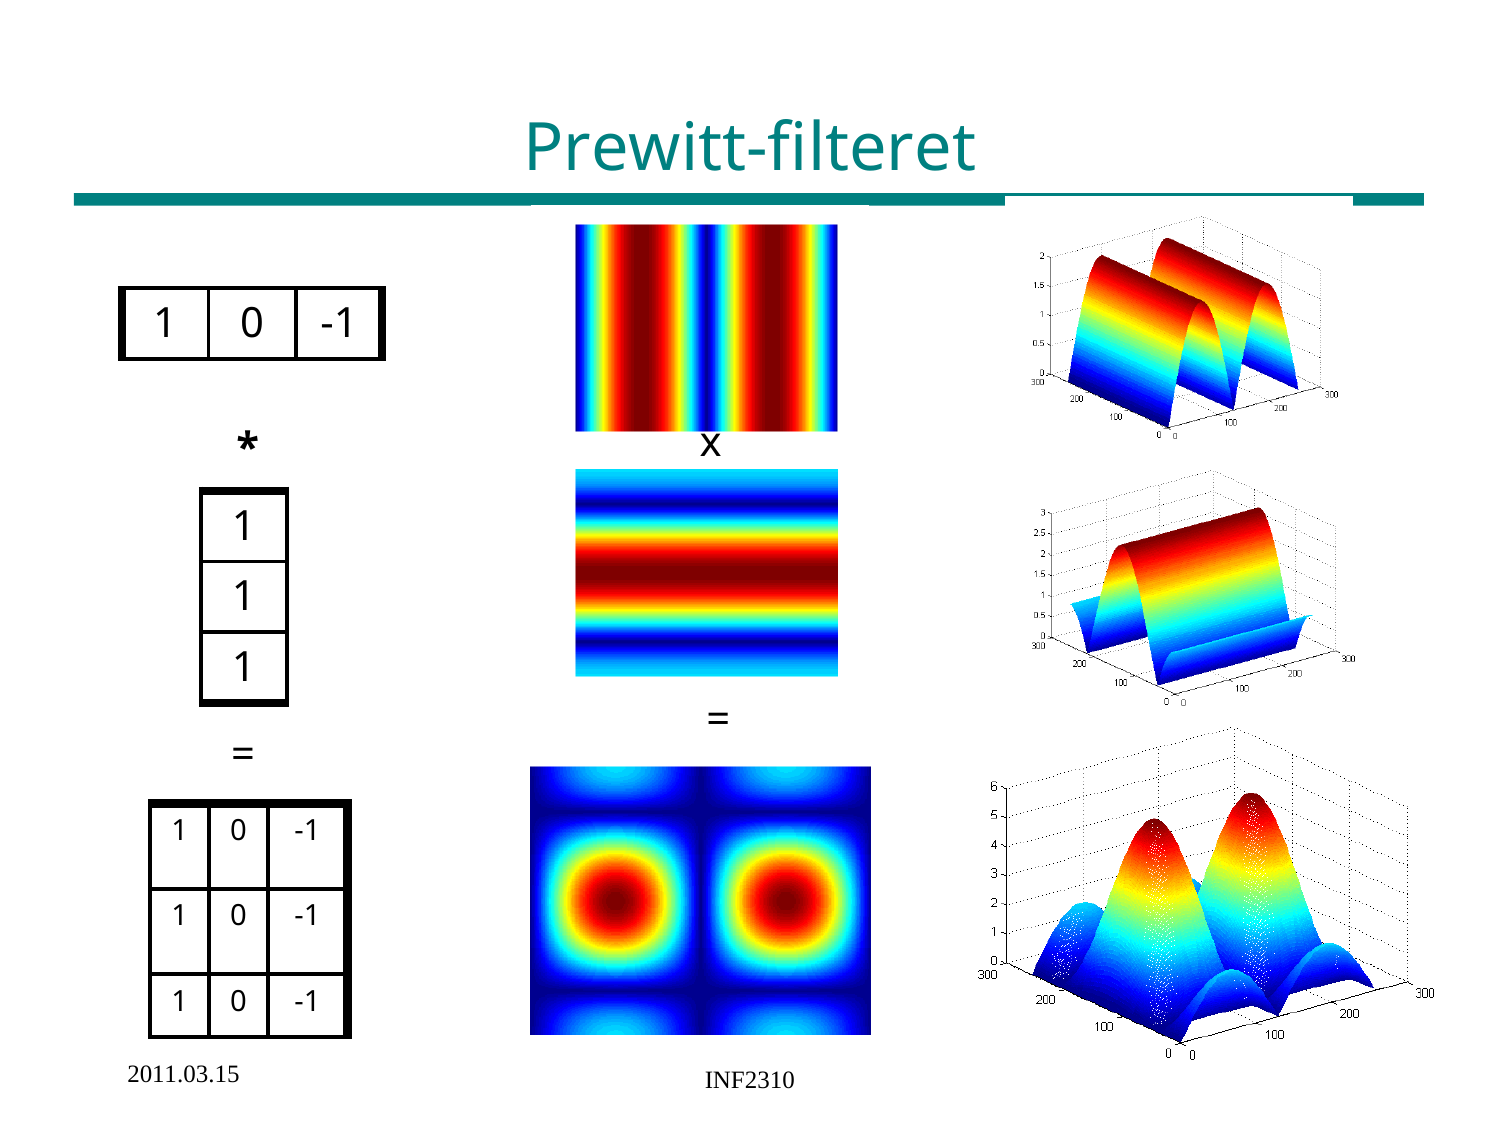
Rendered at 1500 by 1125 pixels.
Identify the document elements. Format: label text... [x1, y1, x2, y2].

table_header -1 [270, 808, 343, 887]
table_header 1 [126, 290, 207, 357]
table_cell 1 [152, 891, 207, 972]
table_cell -1 [270, 891, 343, 972]
table_header 1 [152, 808, 207, 887]
text_box = [141, 719, 270, 786]
table_cell 1 [203, 634, 285, 699]
picture [472, 741, 912, 1071]
table_cell 1 [152, 976, 207, 1035]
table_header 0 [210, 290, 294, 357]
text_box = [616, 684, 746, 750]
table_cell 1 [203, 563, 285, 630]
table_cell 0 [211, 976, 266, 1035]
table_header 1 [203, 495, 285, 560]
title Prewitt-filteret [112, 62, 1388, 226]
text_box * [146, 413, 274, 480]
picture [531, 205, 870, 704]
table_header 0 [211, 808, 266, 887]
table_cell 0 [211, 891, 266, 972]
table_cell -1 [270, 976, 343, 1035]
text_box x [609, 407, 737, 473]
picture [939, 196, 1457, 1085]
table_header -1 [298, 290, 378, 357]
